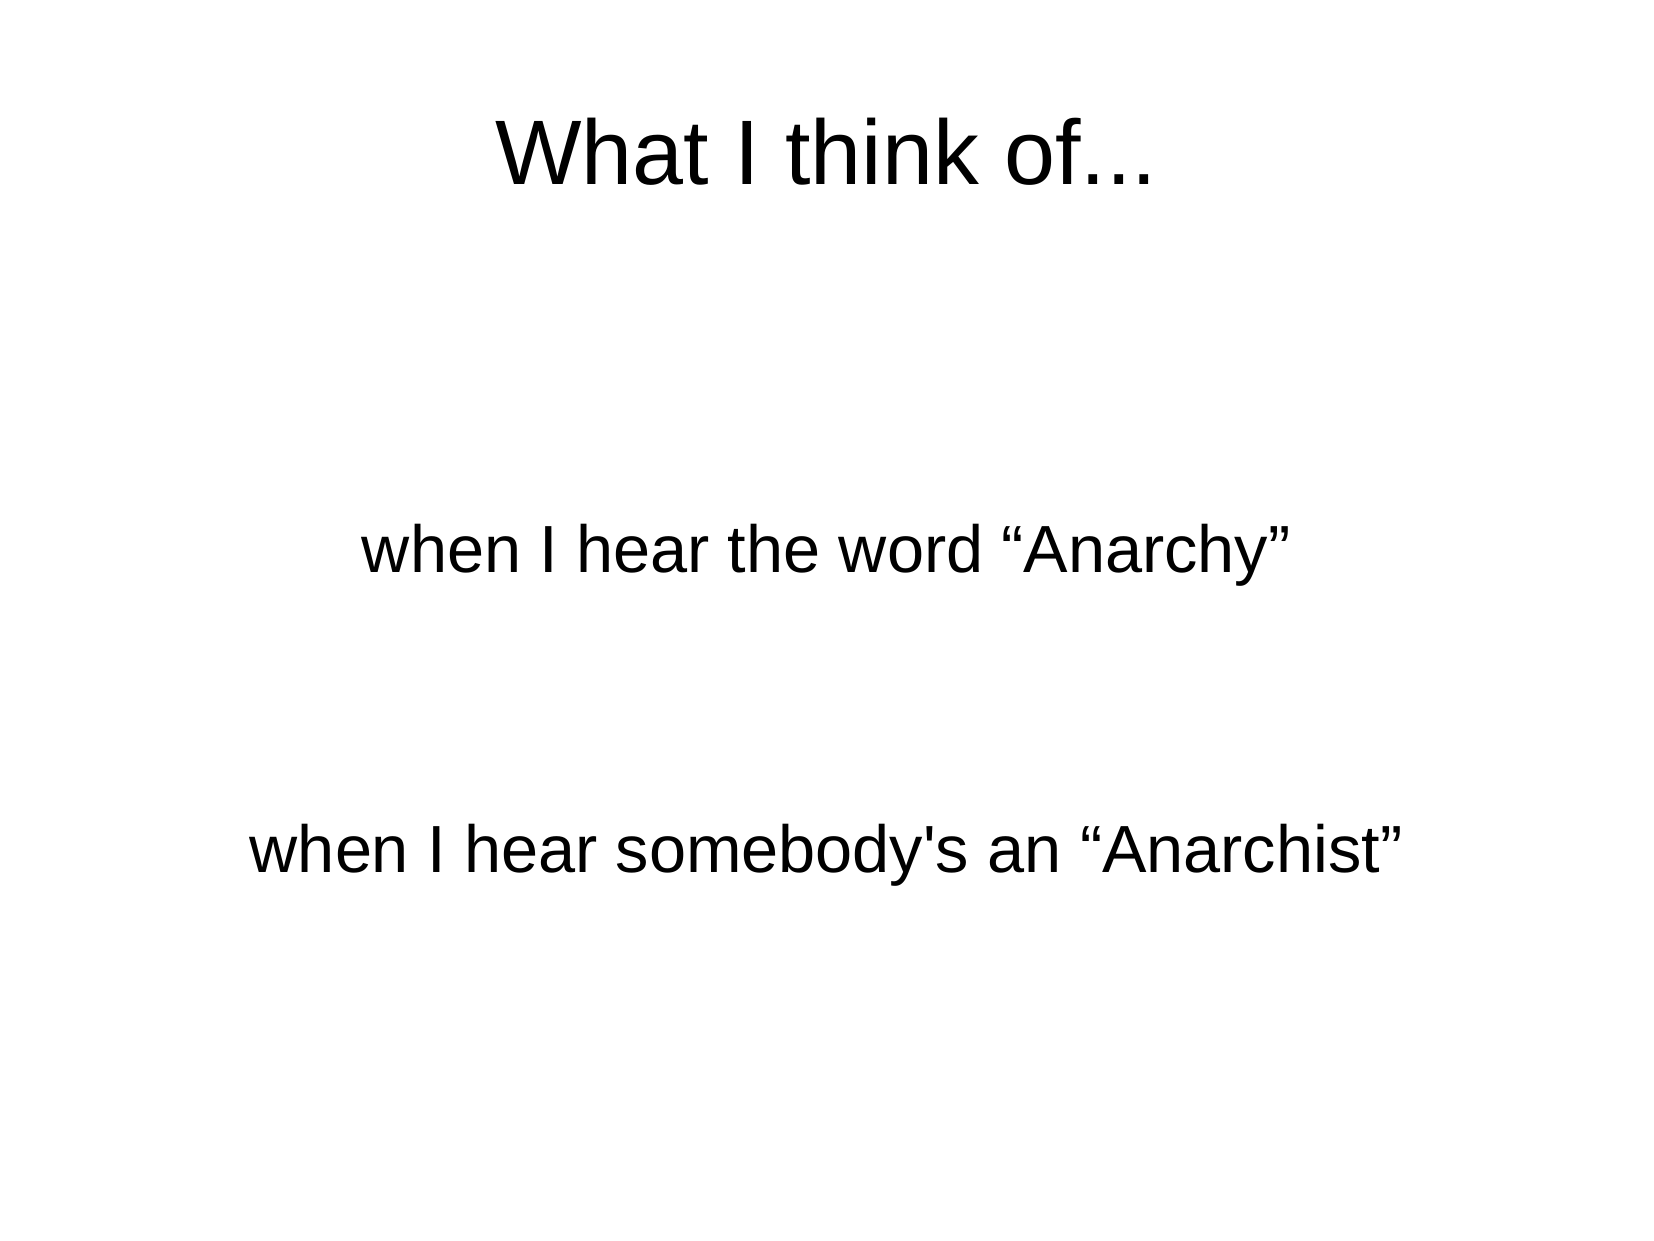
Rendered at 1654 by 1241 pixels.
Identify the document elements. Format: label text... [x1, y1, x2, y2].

title What I think of... [82, 56, 1571, 250]
subtitle when I hear the word “Anarchy” when I hear somebody's an “Anarchist” [82, 297, 1571, 1102]
